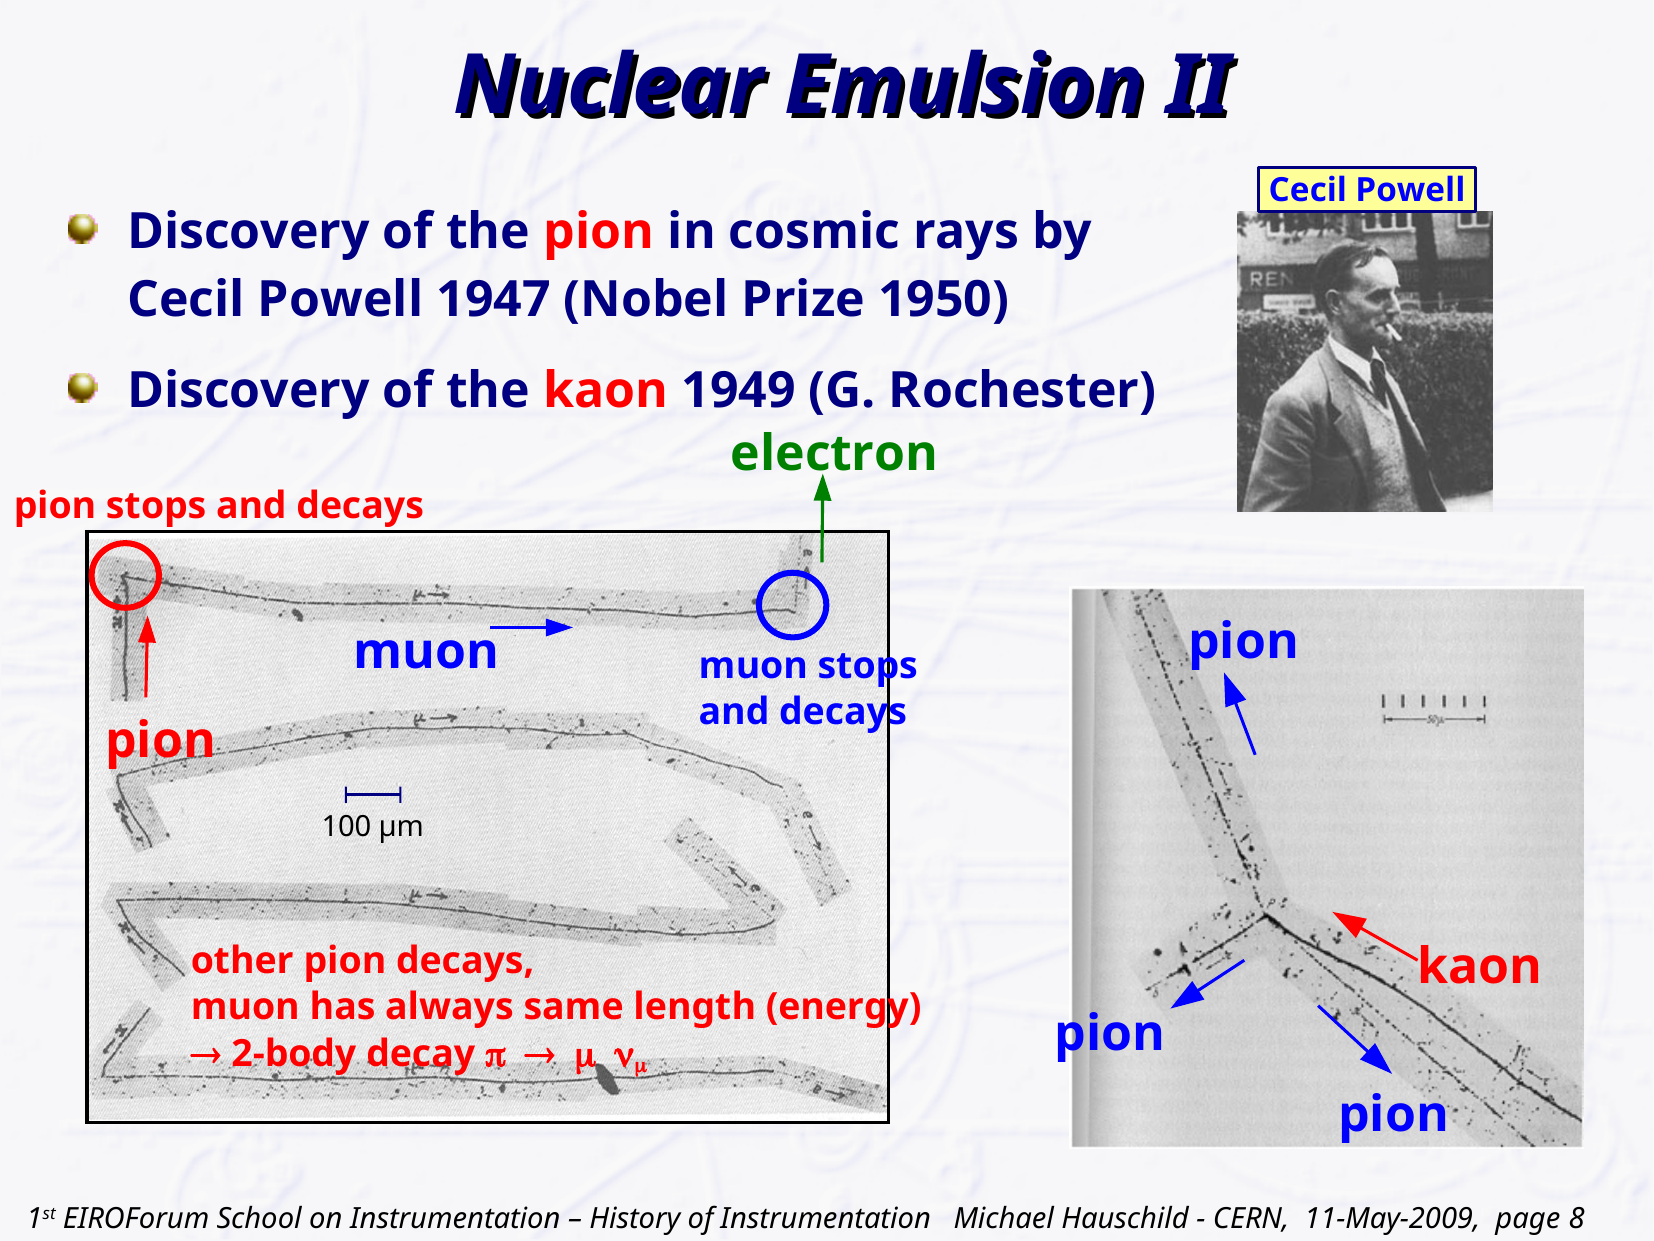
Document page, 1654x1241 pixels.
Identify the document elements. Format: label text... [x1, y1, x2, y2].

text_box pion [1173, 600, 1315, 679]
text_box electron [715, 408, 954, 493]
text_box Cecil Powell [1258, 167, 1475, 210]
text_box 100 µm [321, 807, 420, 842]
text_box pion stops and decays [13, 481, 418, 526]
text_box muon [338, 607, 515, 692]
text_box pion [1323, 1073, 1465, 1152]
text_box pion [90, 696, 232, 780]
text_box kaon [1403, 925, 1558, 1004]
text_box other pion decays, muon has always same length (energy)  2-body decay     [190, 936, 889, 1066]
text_box pion [1039, 992, 1181, 1071]
list Discovery of the pion in cosmic rays by Cecil Powell 1947 (Nobel Prize 1950) Discovery of the kaon 1949 (G. Rochester) [45, 195, 1621, 1171]
title Nuclear Emulsion II [75, 7, 1576, 158]
picture [0, 0, 1654, 1241]
text_box muon stops and decays [698, 641, 912, 725]
